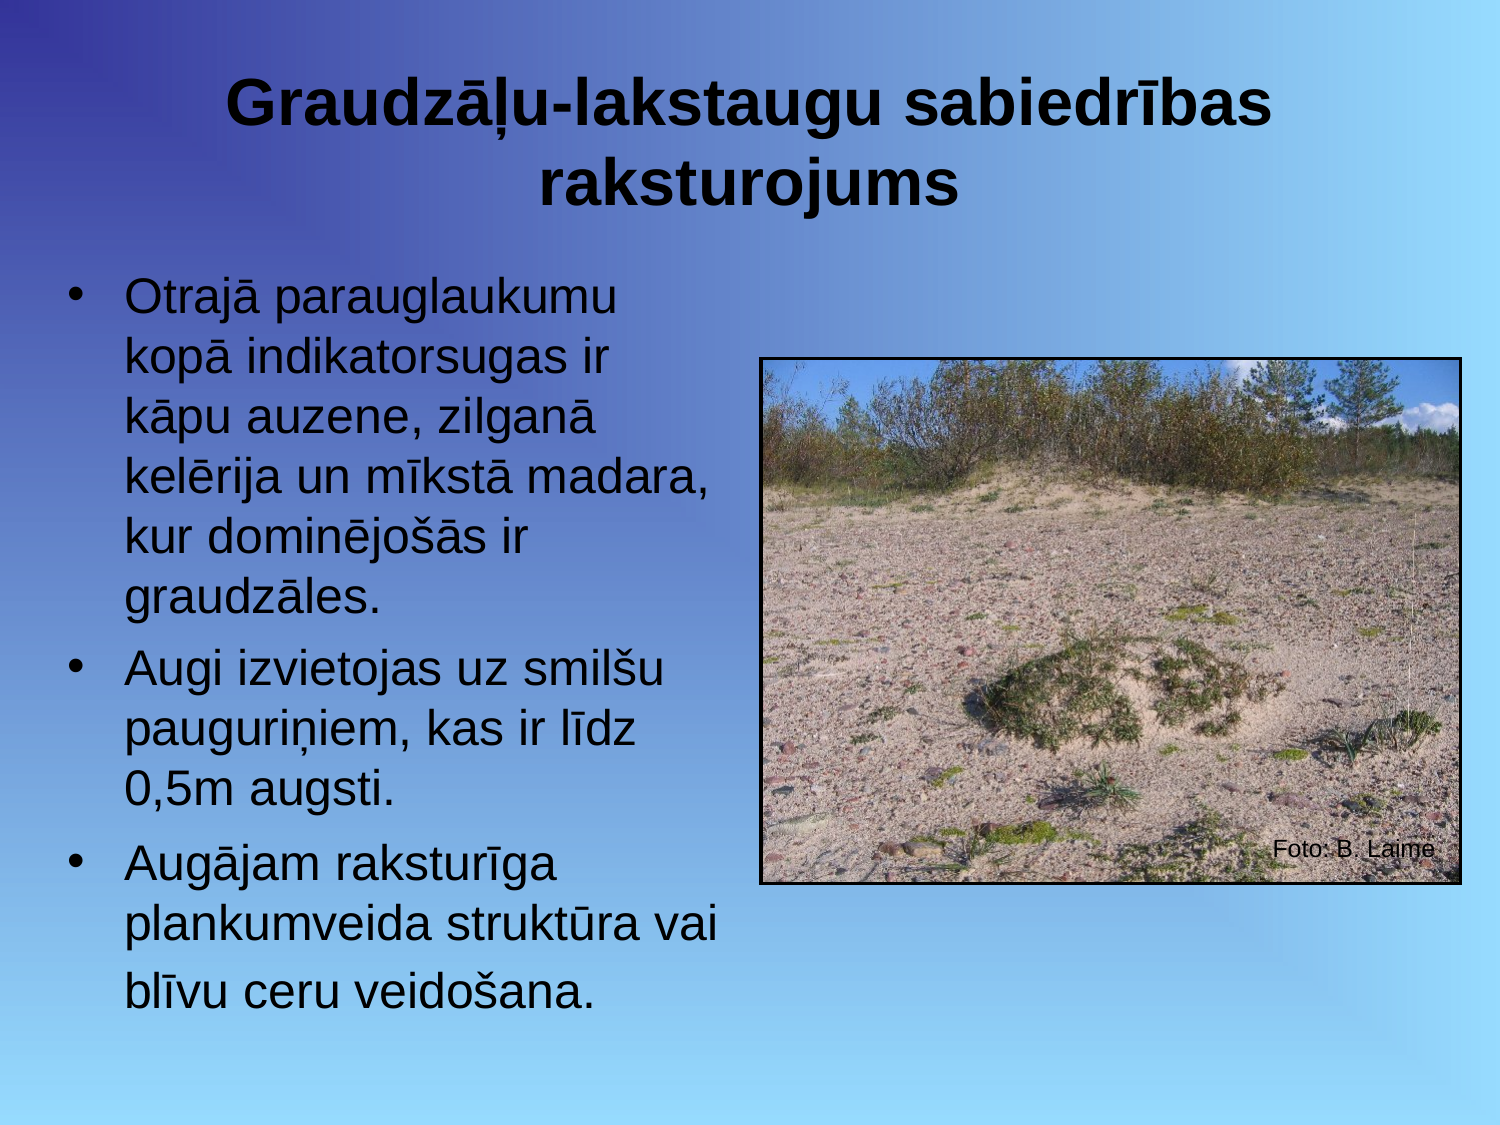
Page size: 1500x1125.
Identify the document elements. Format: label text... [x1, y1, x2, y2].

list Otrajā parauglaukumu kopā indikatorsugas ir kāpu auzene, zilganā kelērija un mīkstā madara, kur dominējošās ir graudzāles. Augi izvietojas uz smilšu pauguriņiem, kas ir līdz 0,5m augsti. Augājam raksturīga plankumveida struktūra vai blīvu ceru veidošana. [53, 255, 740, 1059]
picture [0, 0, 1500, 1125]
text_box Foto: B. Laime [1257, 824, 1451, 870]
title Graudzāļu-lakstaugu sabiedrības raksturojums [75, 45, 1426, 233]
